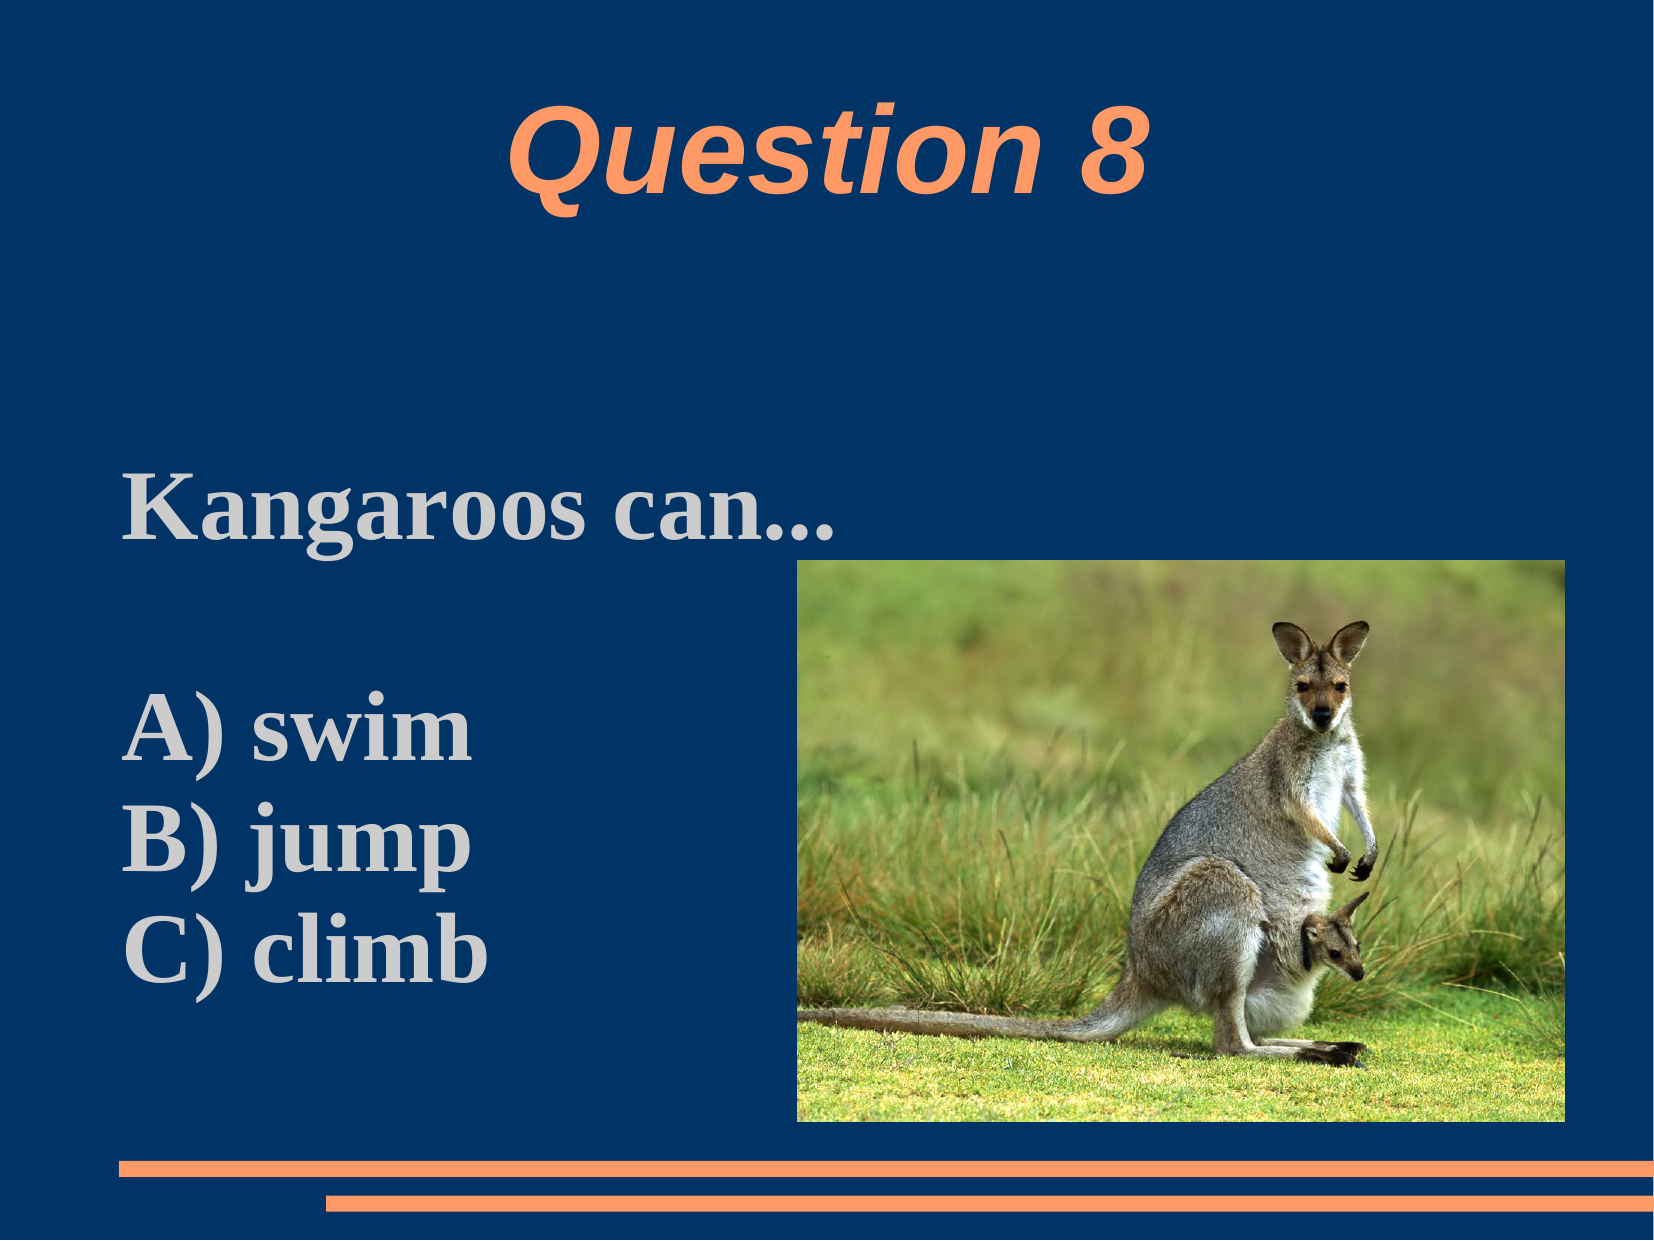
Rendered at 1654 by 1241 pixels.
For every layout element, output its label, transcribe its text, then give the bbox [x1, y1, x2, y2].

title Question 8 [121, 46, 1534, 254]
picture [797, 560, 1565, 1123]
subtitle Kangaroos can... A) swim B) jump C) climb [121, 322, 1561, 1132]
